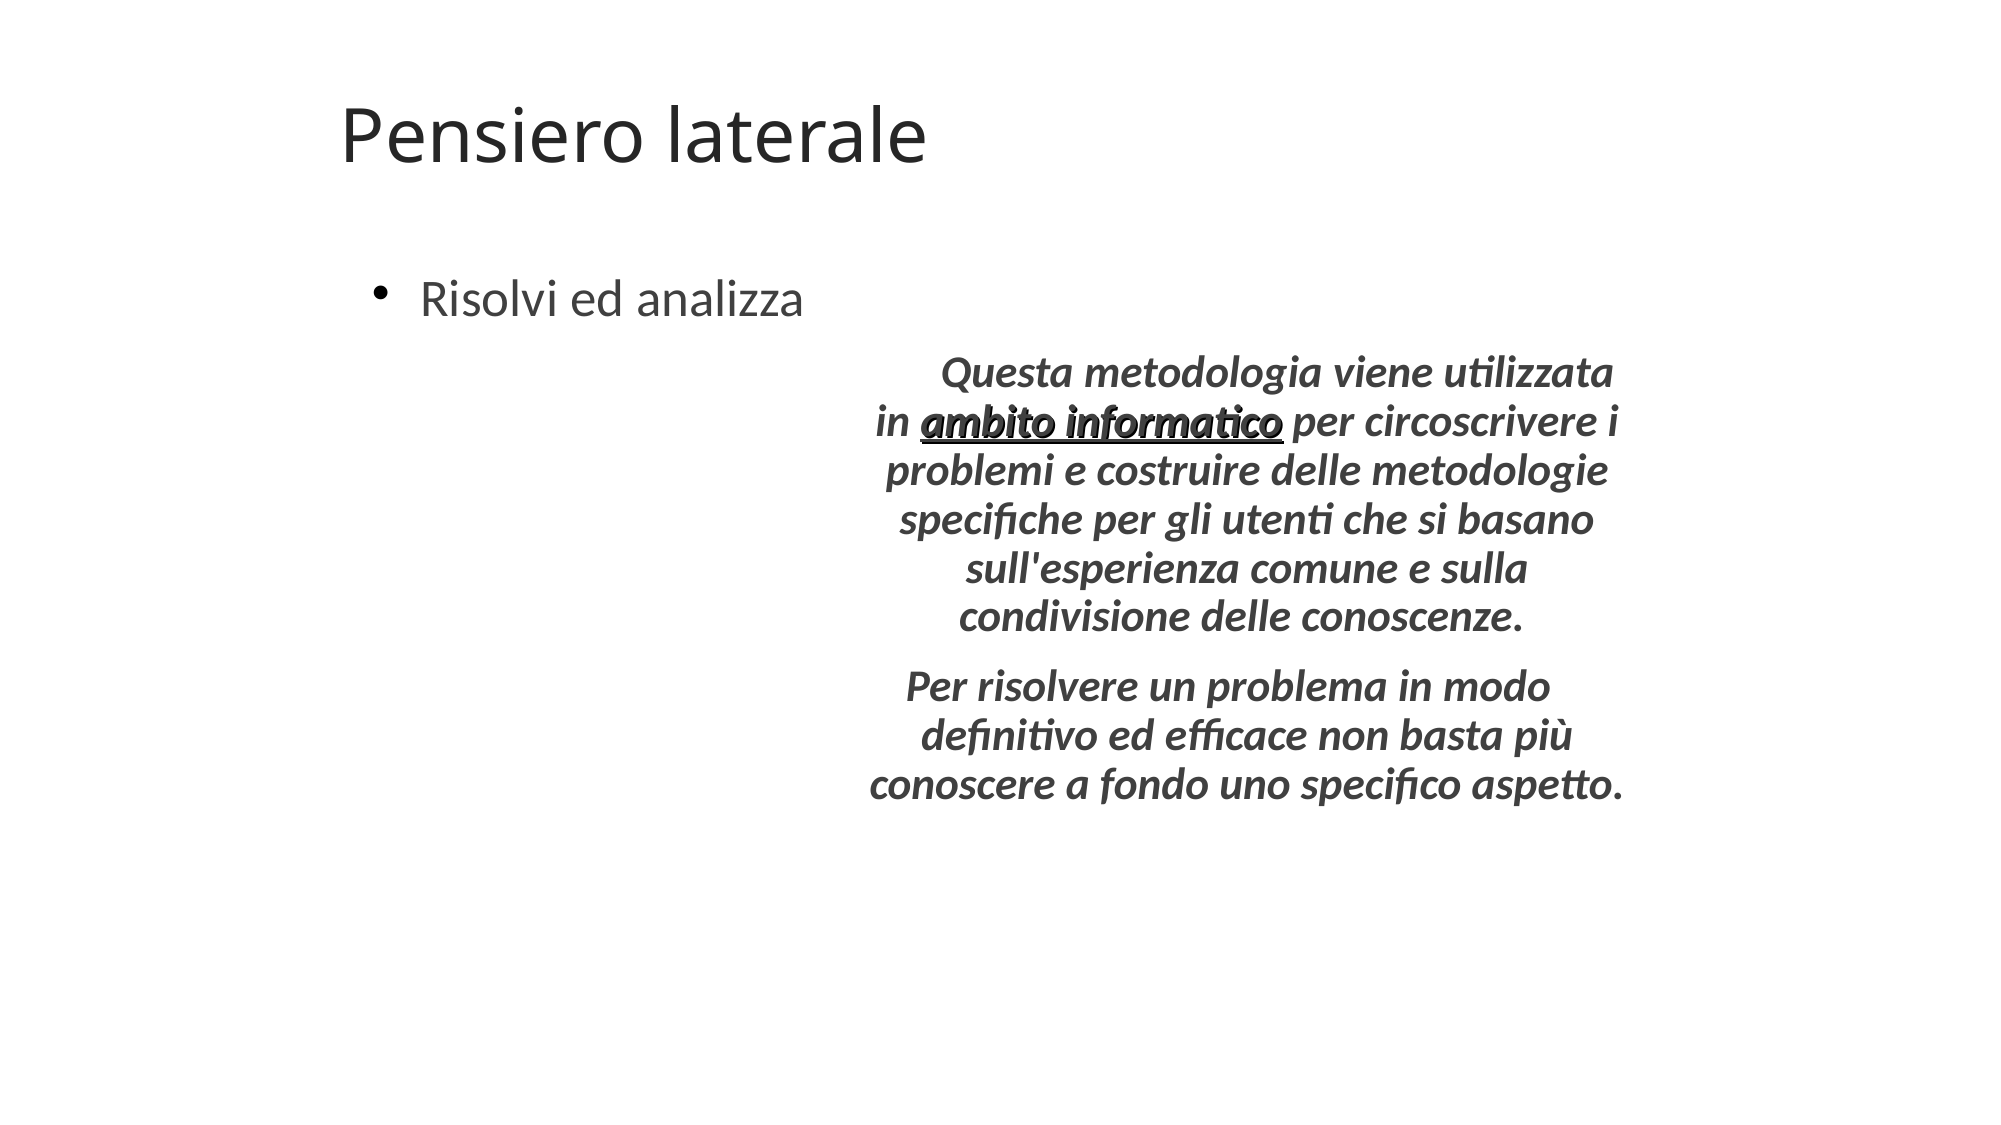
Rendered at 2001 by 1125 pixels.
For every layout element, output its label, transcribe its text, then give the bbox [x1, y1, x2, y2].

list Risolvi ed analizza Questa metodologia viene utilizzata in ambito informatico per circoscrivere i problemi e costruire delle metodologie specifiche per gli utenti che si basano sull'esperienza comune e sulla condivisione delle conoscenze. Per risolvere un problema in modo definitivo ed efficace non basta più conoscere a fondo uno specifico aspetto. [324, 263, 1645, 916]
title Pensiero laterale [324, 44, 1675, 233]
